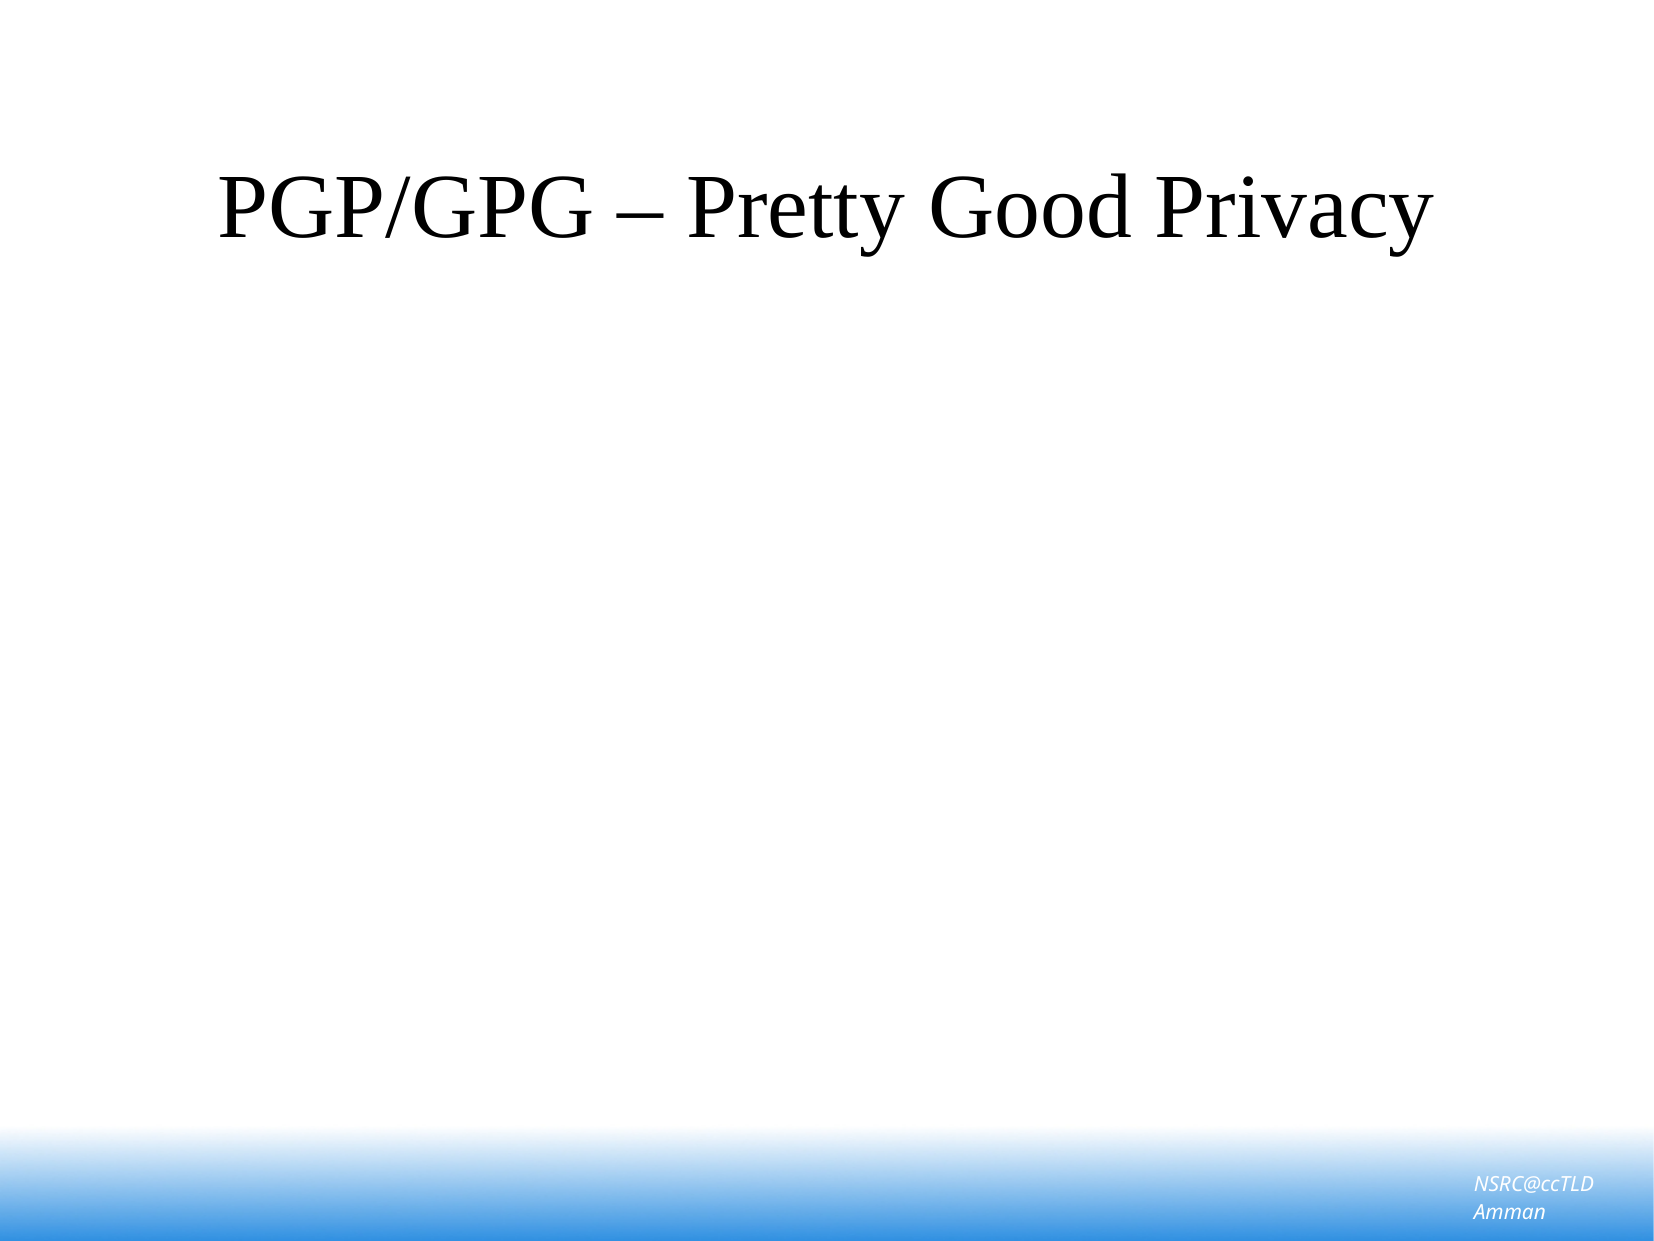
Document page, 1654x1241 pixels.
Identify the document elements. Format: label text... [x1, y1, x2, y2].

picture [0, 1124, 1654, 1241]
title PGP/GPG – Pretty Good Privacy [121, 102, 1534, 310]
